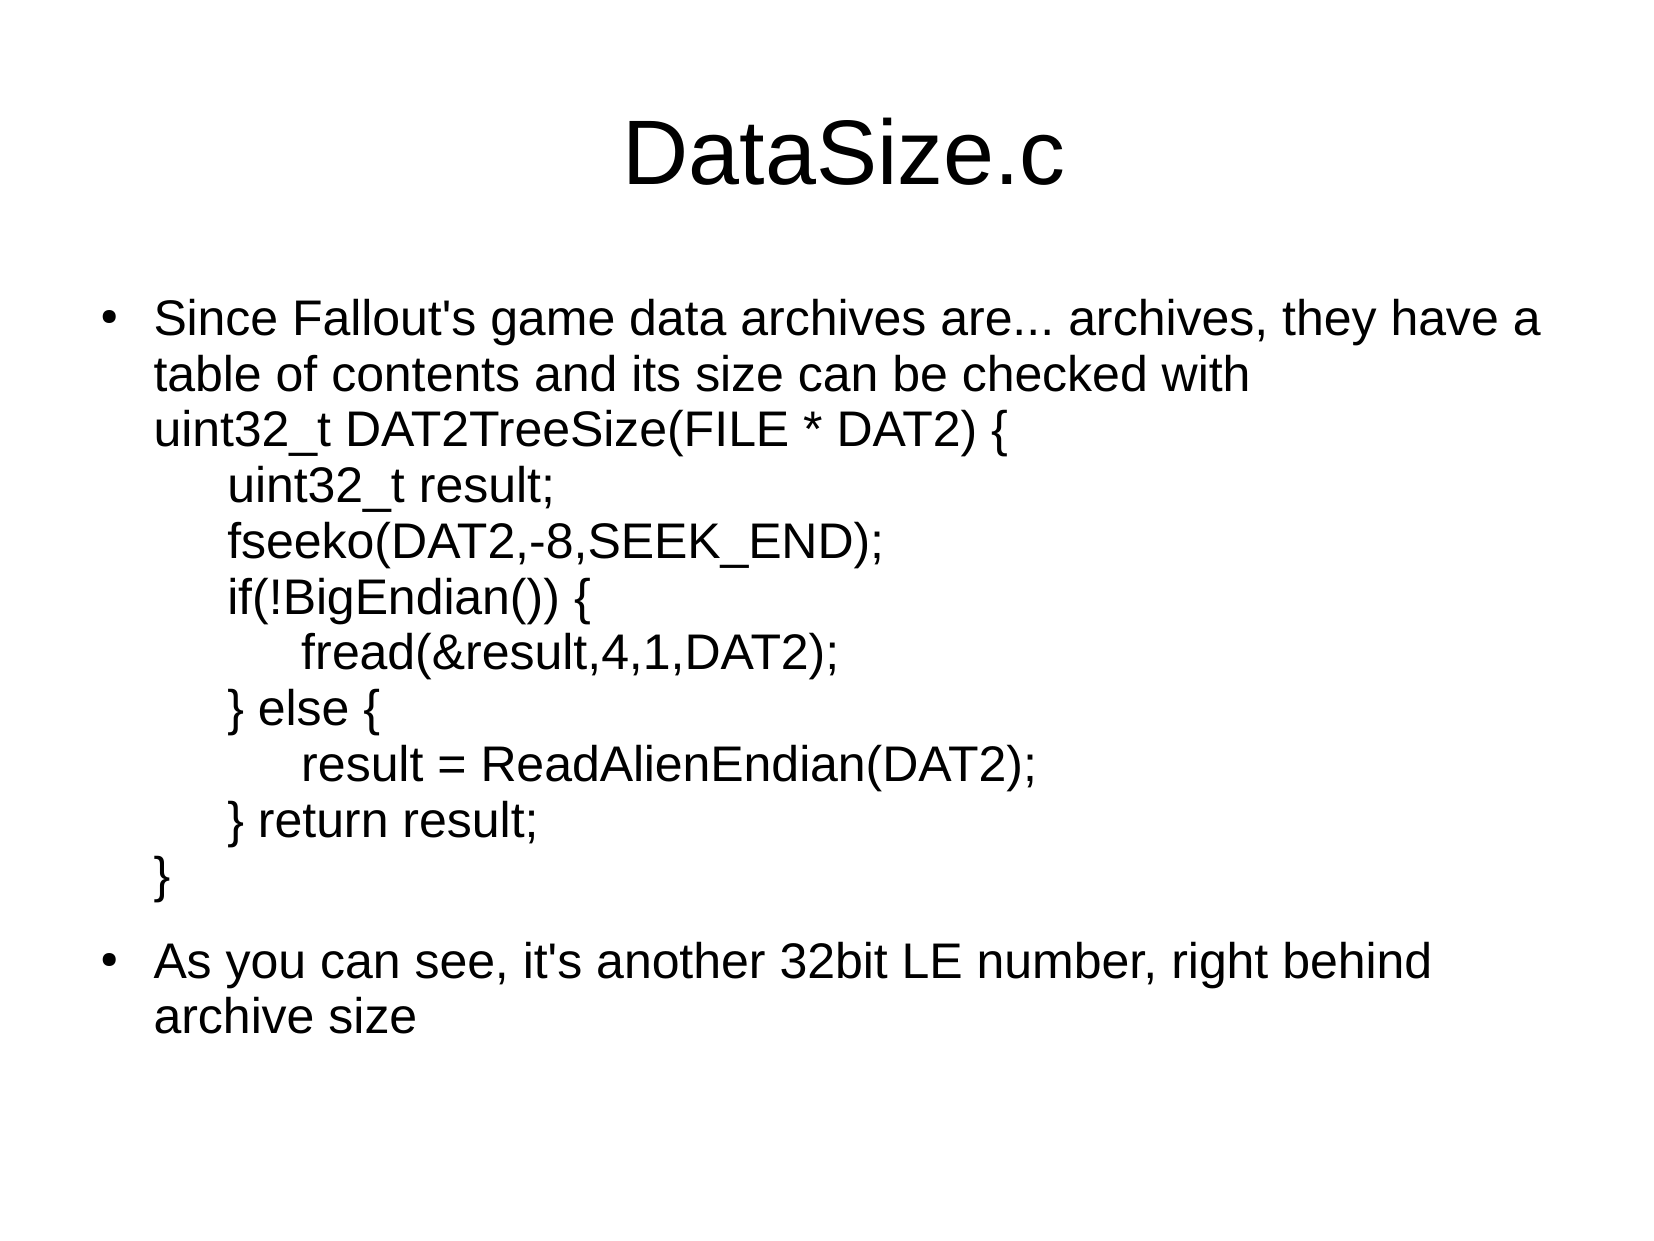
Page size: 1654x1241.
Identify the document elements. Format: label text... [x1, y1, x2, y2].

list Since Fallout's game data archives are... archives, they have a table of contents and its size can be checked with uint32_t DAT2TreeSize(FILE * DAT2) { uint32_t result; fseeko(DAT2,-8,SEEK_END); if(!BigEndian()) { fread(&result,4,1,DAT2); } else { result = ReadAlienEndian(DAT2); } return result; } As you can see, it's another 32bit LE number, right behind archive size [82, 290, 1571, 1182]
title DataSize.c [82, 49, 1571, 257]
